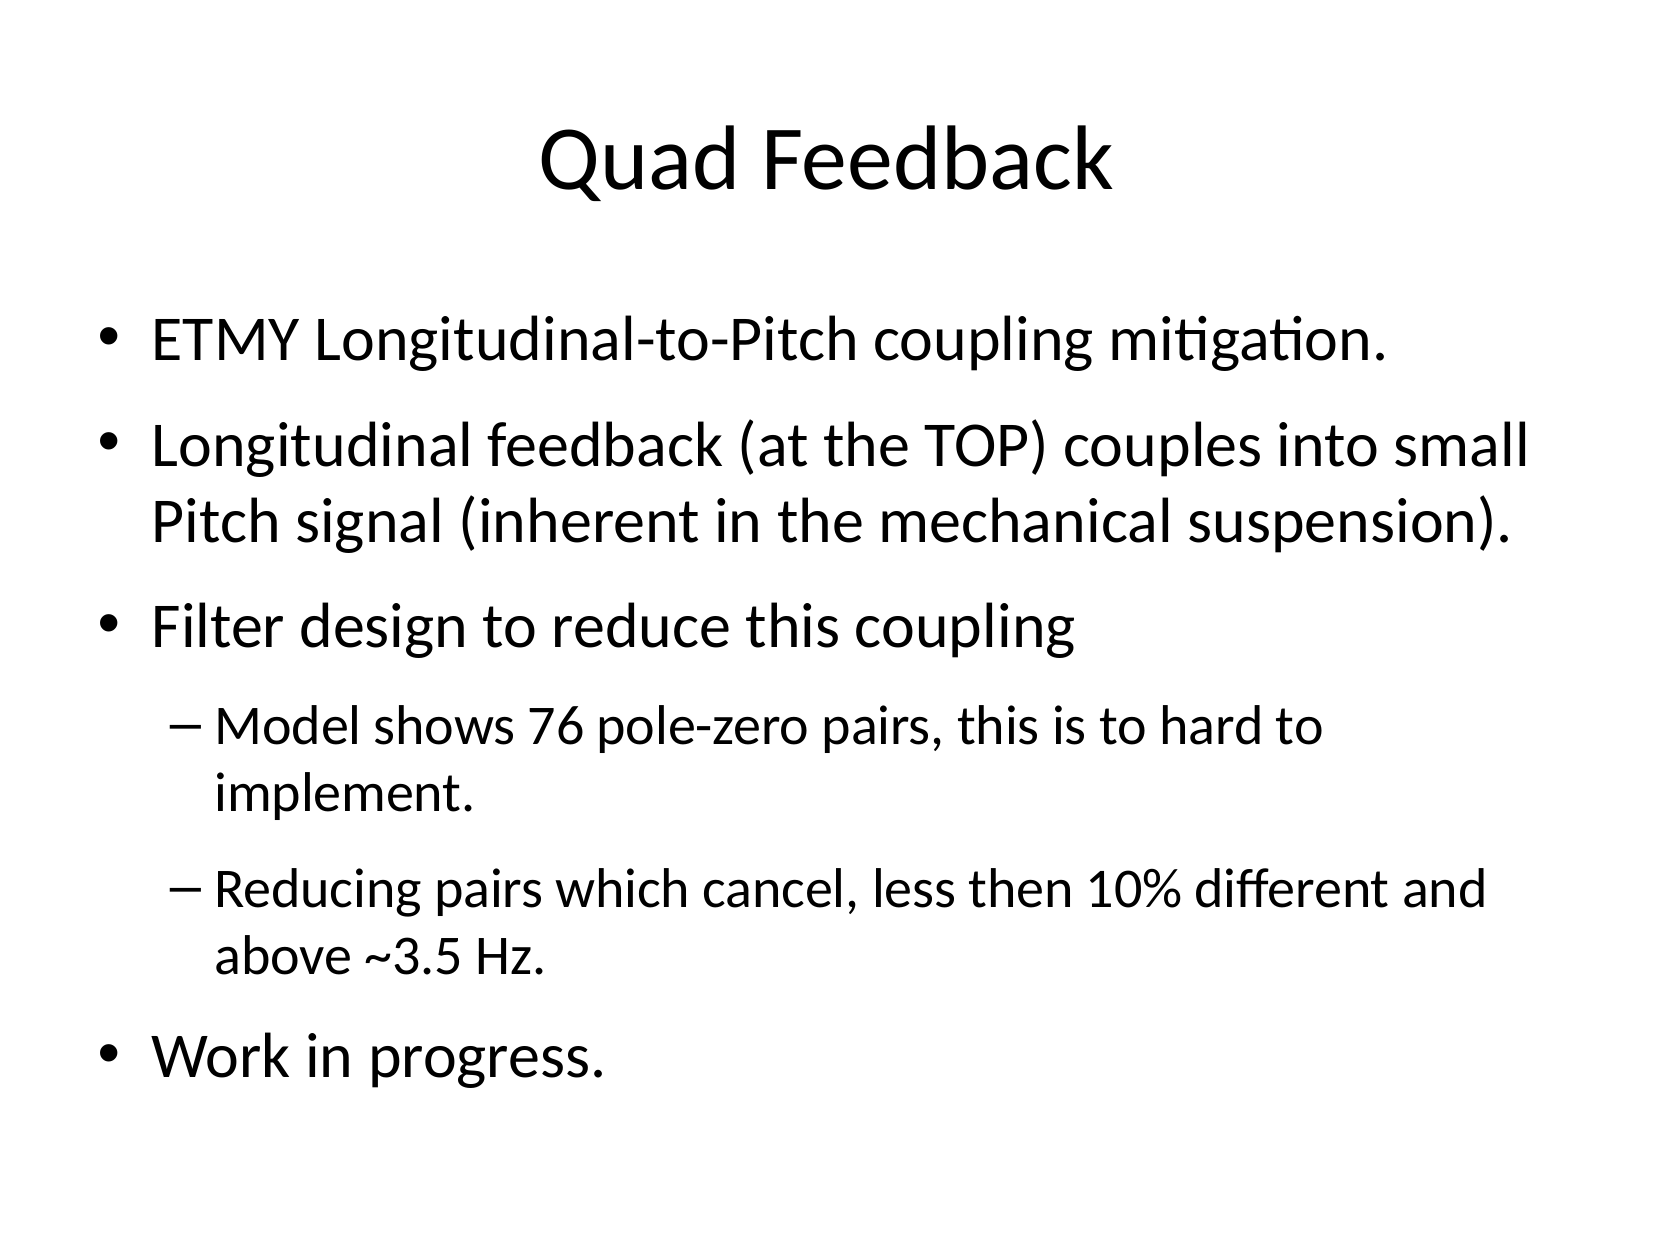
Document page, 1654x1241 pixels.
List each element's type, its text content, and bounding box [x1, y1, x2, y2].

list ETMY Longitudinal-to-Pitch coupling mitigation. Longitudinal feedback (at the TOP) couples into small Pitch signal (inherent in the mechanical suspension). Filter design to reduce this coupling Model shows 76 pole-zero pairs, this is to hard to implement. Reducing pairs which cancel, less then 10% different and above ~3.5 Hz. Work in progress. [82, 289, 1571, 1108]
title Quad Feedback [82, 49, 1571, 257]
